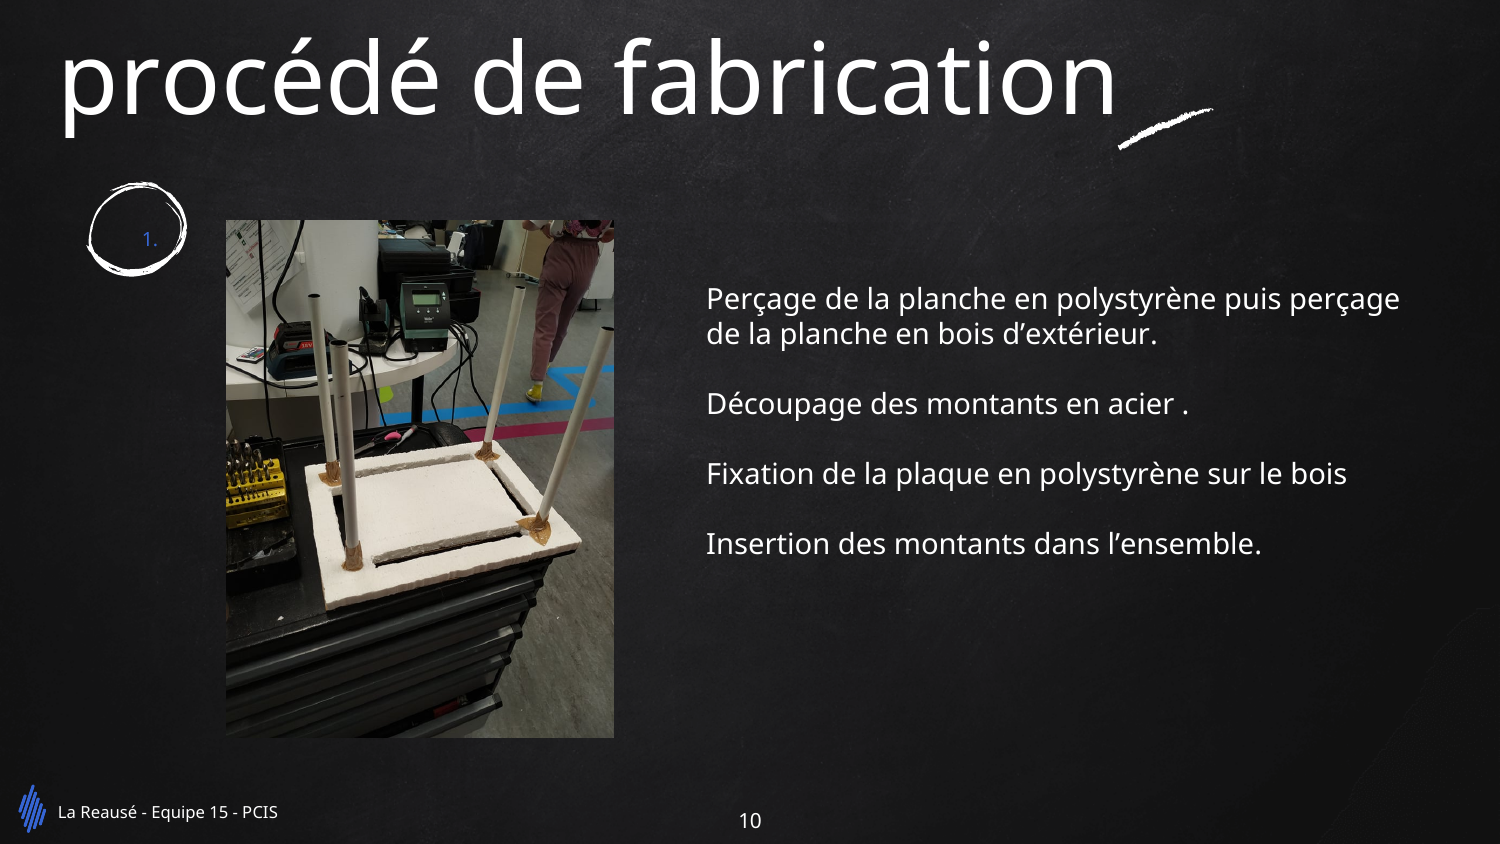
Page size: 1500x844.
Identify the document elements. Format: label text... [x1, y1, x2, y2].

text_box ‹#› [705, 792, 796, 844]
text_box La Reausé - Equipe 15 - PCIS [42, 786, 300, 837]
title procédé de fabrication [42, 0, 1241, 191]
text_box [86, 181, 1300, 277]
picture [18, 782, 47, 834]
text_box Perçage de la planche en polystyrène puis perçage de la planche en bois d’extérieur. Découpage des montants en acier . Fixation de la plaque en polystyrène sur le bois Insertion des montants dans l’ensemble. [691, 265, 1442, 579]
text_box [1117, 107, 1214, 151]
picture [226, 221, 614, 738]
